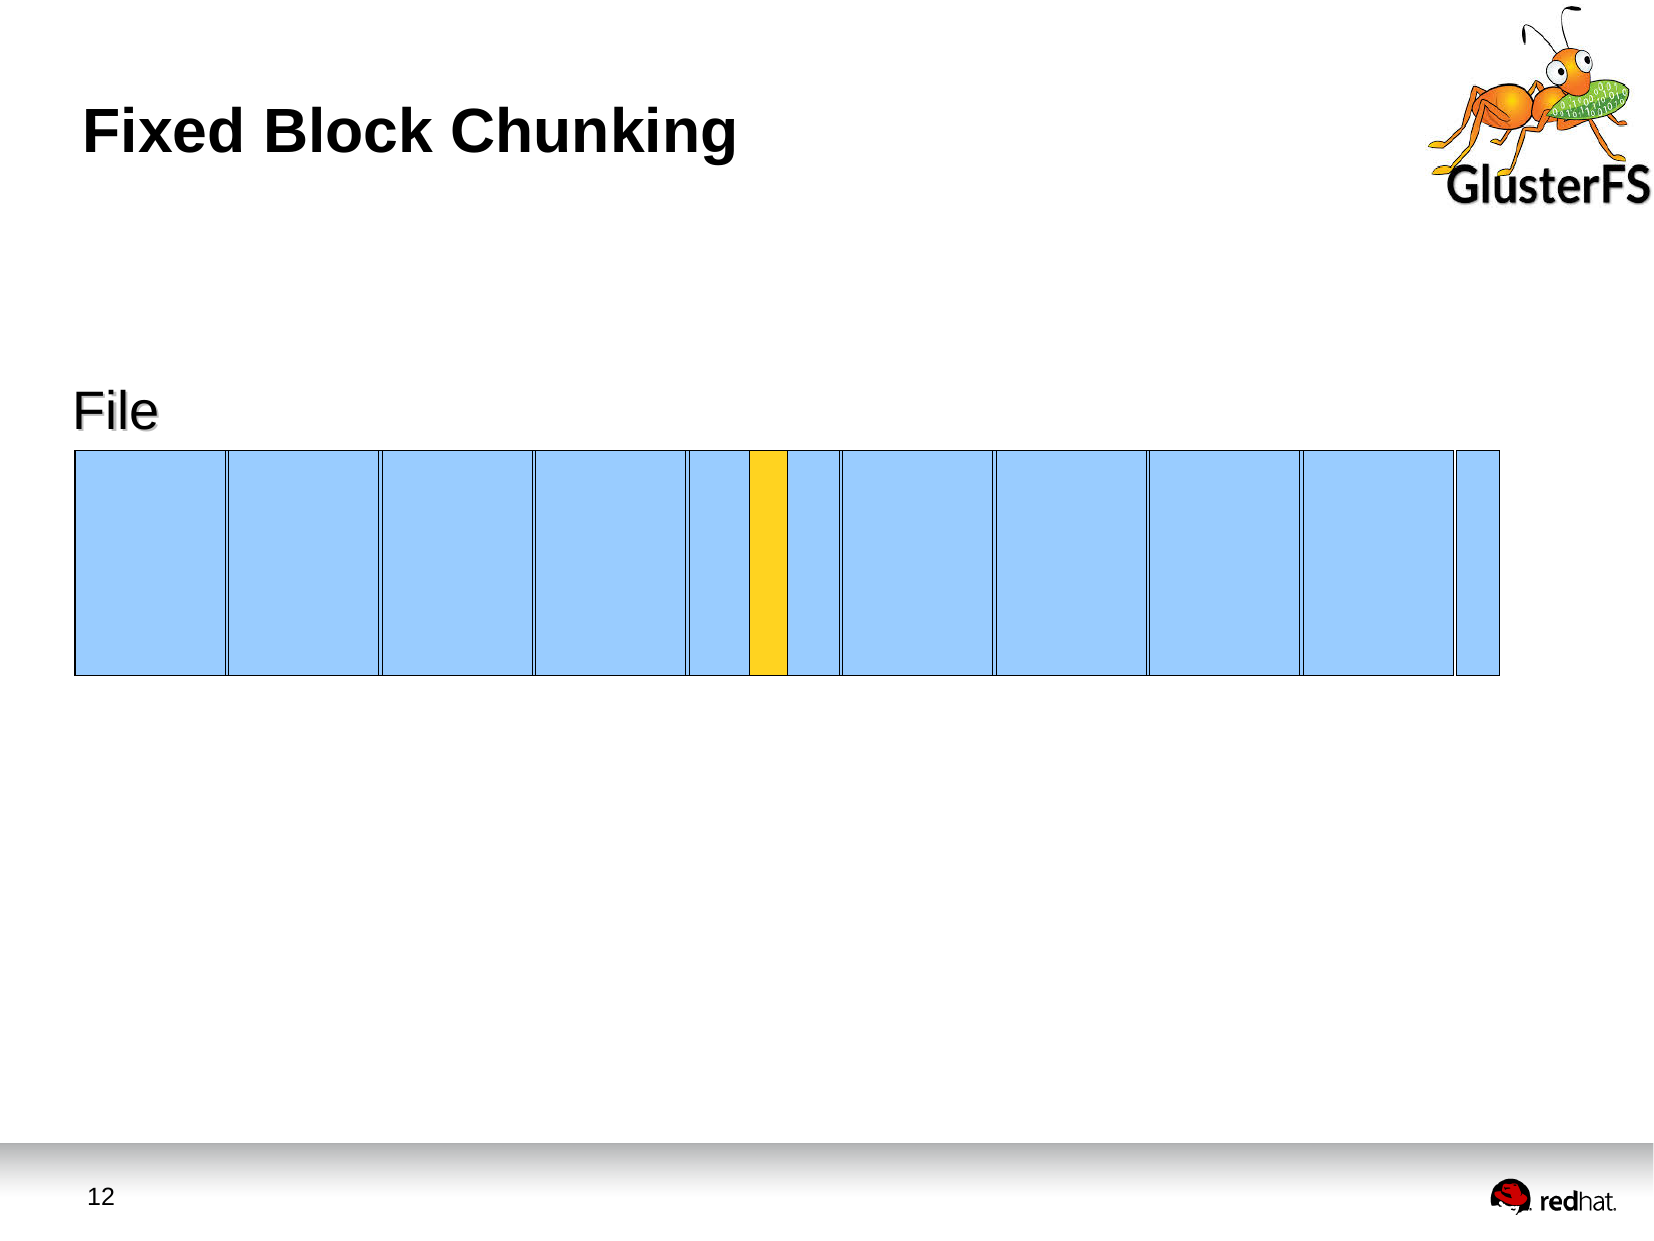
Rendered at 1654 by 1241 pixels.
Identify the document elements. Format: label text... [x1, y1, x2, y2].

picture [1425, 4, 1653, 208]
text_box File [57, 372, 175, 449]
title Fixed Block Chunking [82, 37, 1426, 226]
text_box [1456, 450, 1500, 676]
text_box [74, 450, 1454, 676]
picture [0, 1143, 1654, 1241]
